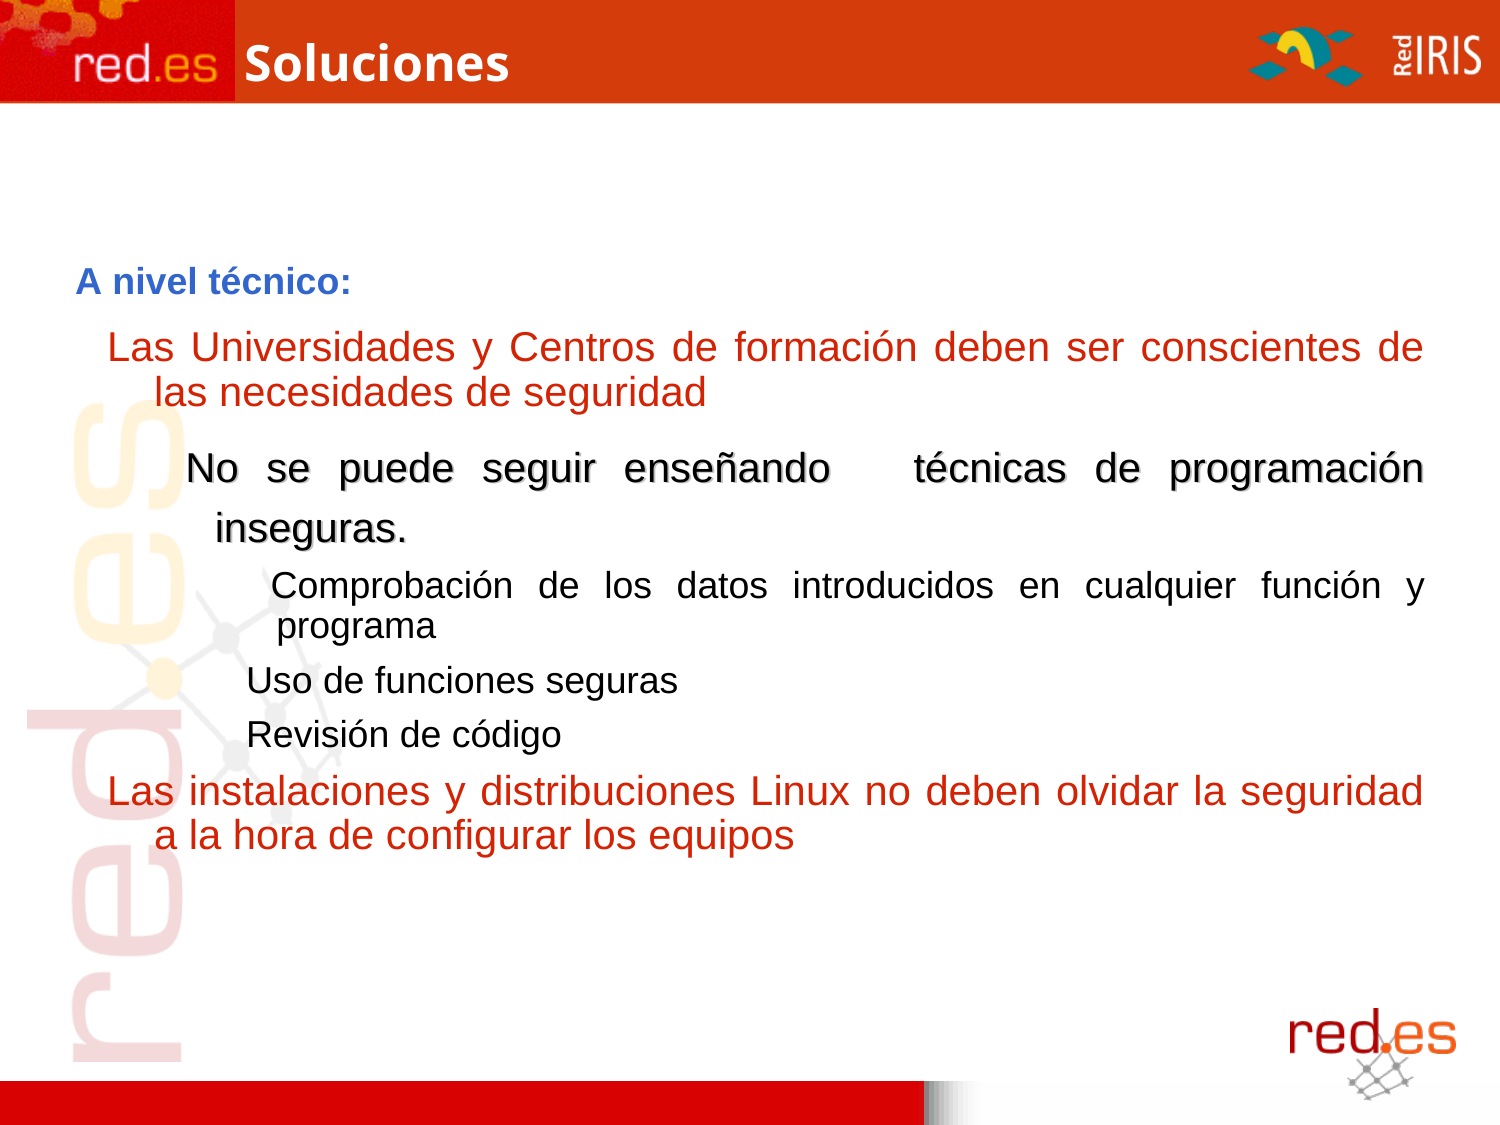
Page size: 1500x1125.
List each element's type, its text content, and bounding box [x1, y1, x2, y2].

title Soluciones [244, 0, 1412, 127]
picture [0, 0, 235, 101]
picture [0, 1008, 1500, 1125]
list A nivel técnico: Las Universidades y Centros de formación deben ser conscientes de las necesidades de seguridad No se puede seguir enseñando técnicas de programación inseguras. Comprobación de los datos introducidos en cualquier función y programa Uso de funciones seguras Revisión de código Las instalaciones y distribuciones Linux no deben olvidar la seguridad a la hora de configurar los equipos [75, 262, 1426, 1006]
picture [1412, 27, 1481, 87]
picture [27, 400, 345, 1062]
